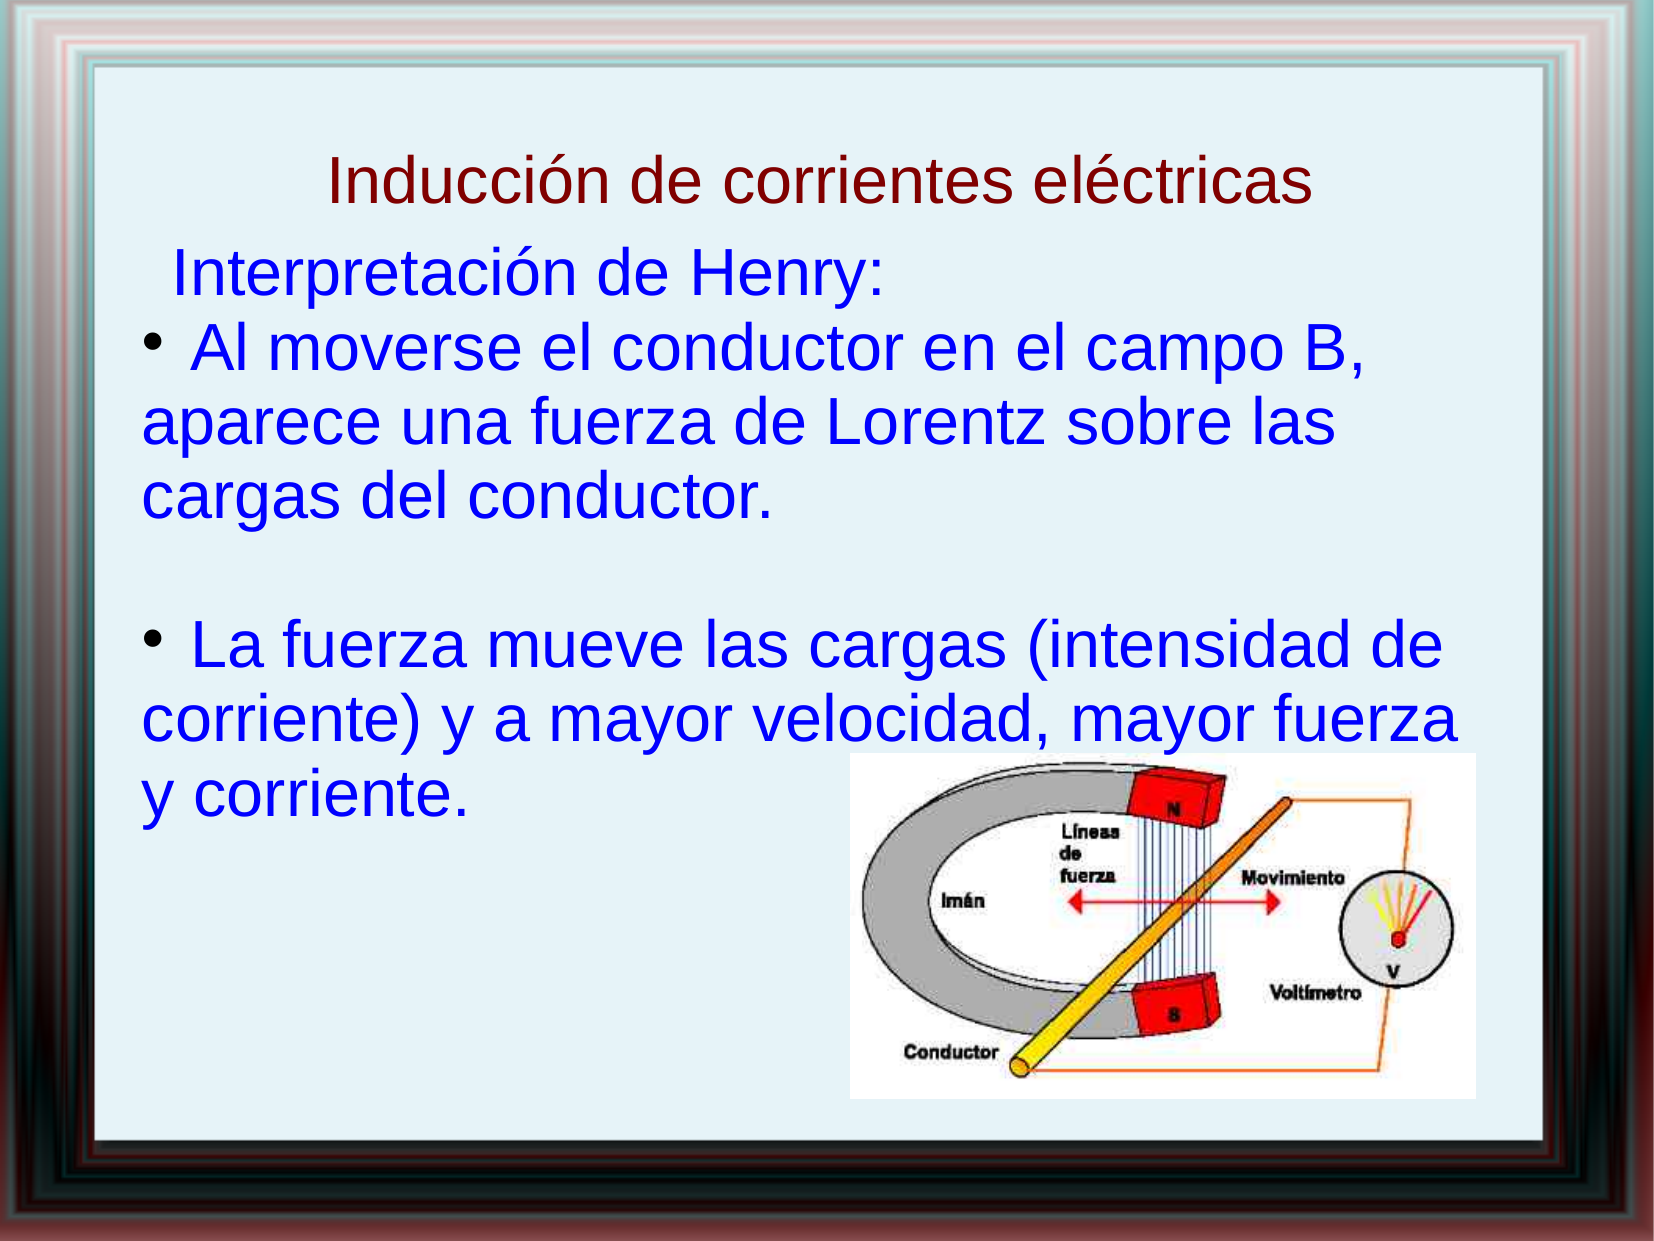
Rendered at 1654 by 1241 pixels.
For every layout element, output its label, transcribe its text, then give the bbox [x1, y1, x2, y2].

text_box Interpretación de Henry: Al moverse el conductor en el campo B, aparece una fuerza de Lorentz sobre las cargas del conductor. La fuerza mueve las cargas (intensidad de corriente) y a mayor velocidad, mayor fuerza y corriente. [141, 354, 1465, 709]
text_box Inducción de corrientes eléctricas [271, 141, 1371, 217]
picture [0, 0, 1654, 1241]
